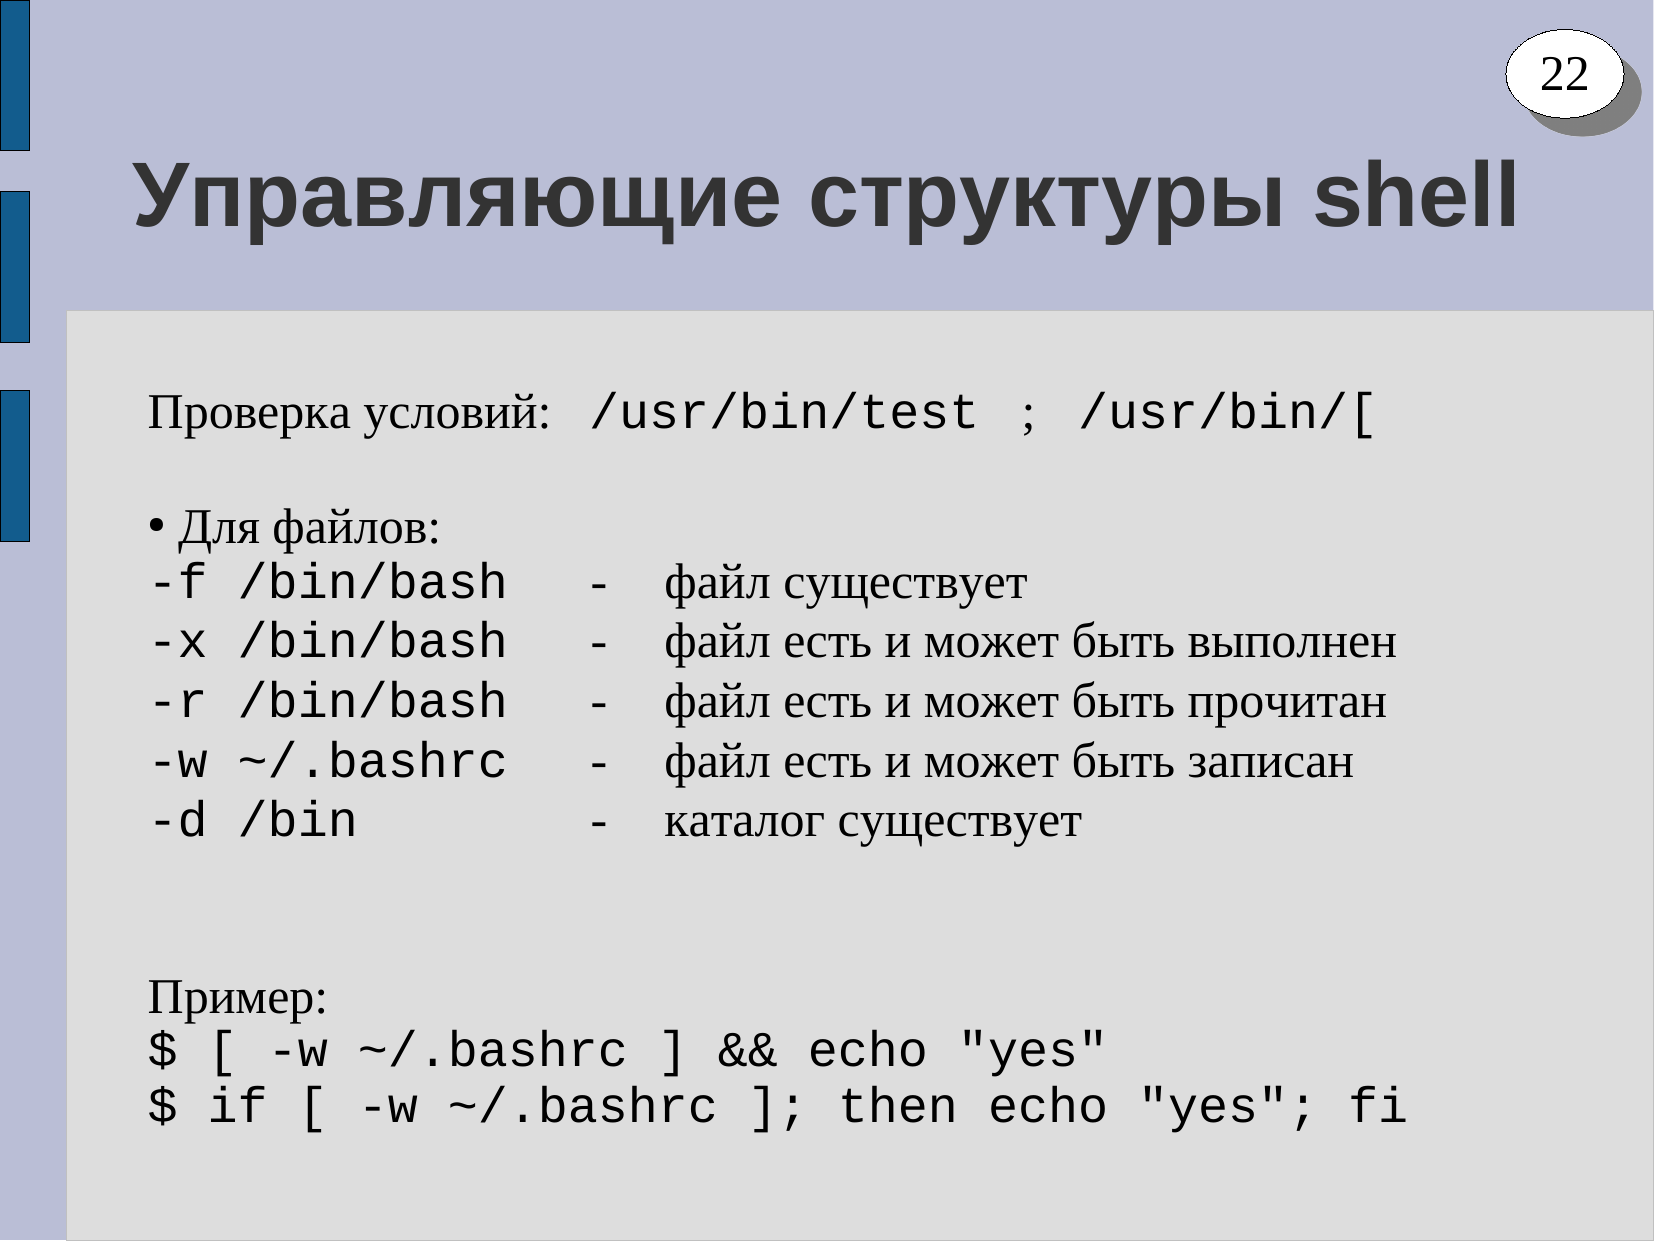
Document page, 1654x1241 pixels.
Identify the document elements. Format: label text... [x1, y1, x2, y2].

text_box Проверка условий: /usr/bin/test ; /usr/bin/[ Для файлов: -f /bin/bash - файл существует -x /bin/bash - файл есть и может быть выполнен -r /bin/bash - файл есть и может быть прочитан -w ~/.bashrc - файл есть и может быть записан -d /bin - каталог существует [147, 383, 1398, 852]
text_box 22 [1505, 29, 1625, 119]
text_box Пример: $ [ -w ~/.bashrc ] && echo "yes" $ if [ -w ~/.bashrc ]; then echo "yes"; fi [147, 969, 1408, 1139]
title Управляющие структуры shell [121, 91, 1534, 299]
